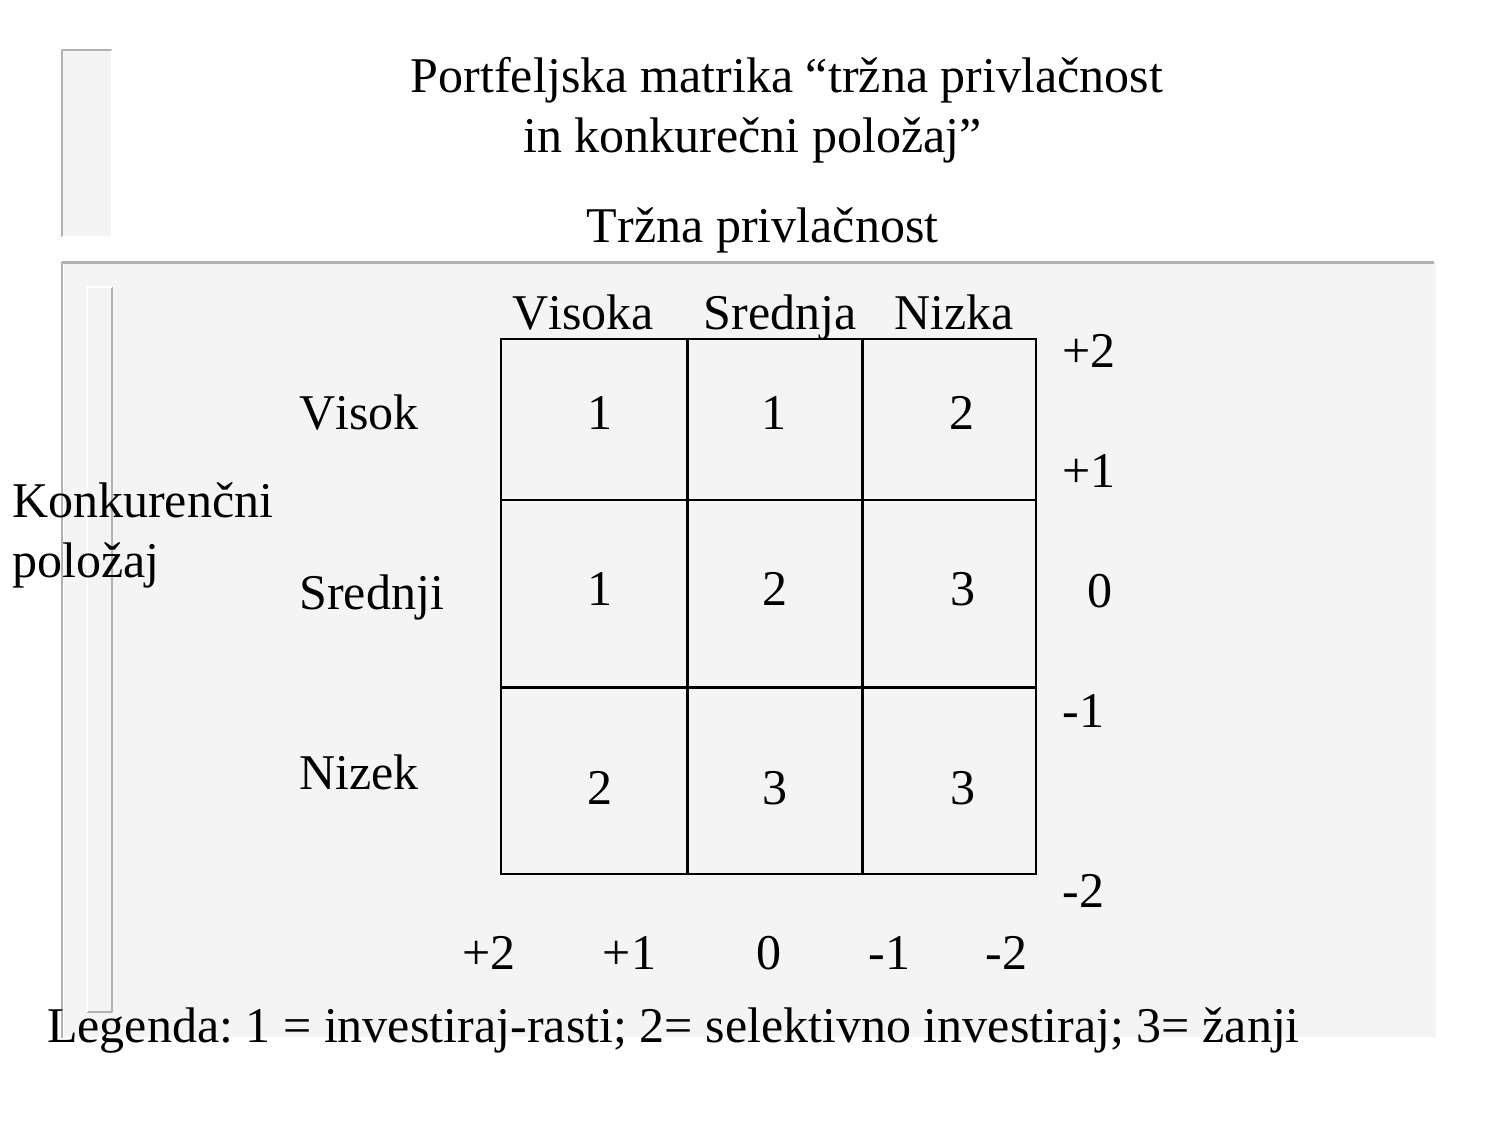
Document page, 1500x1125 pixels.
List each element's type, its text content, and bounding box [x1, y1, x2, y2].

text_box Portfeljska matrika “tržna privlačnost in konkurečni položaj” [395, 34, 1180, 171]
text_box 1 2 3 [559, 547, 991, 623]
text_box Konkurenčni položaj [0, 459, 289, 596]
text_box Visok Srednji Nizek +2 +1 0 -1 -2 [284, 372, 1047, 984]
text_box 2 3 3 [559, 747, 991, 823]
text_box Legenda: 1 = investiraj-rasti; 2= selektivno investiraj; 3= žanji [32, 984, 1317, 1061]
text_box +2 +1 0 -1 -2 [1047, 309, 1131, 984]
text_box 1 1 2 [547, 372, 991, 448]
text_box Tržna privlačnost [571, 184, 955, 272]
text_box Visoka Srednja Nizka [497, 272, 1030, 348]
